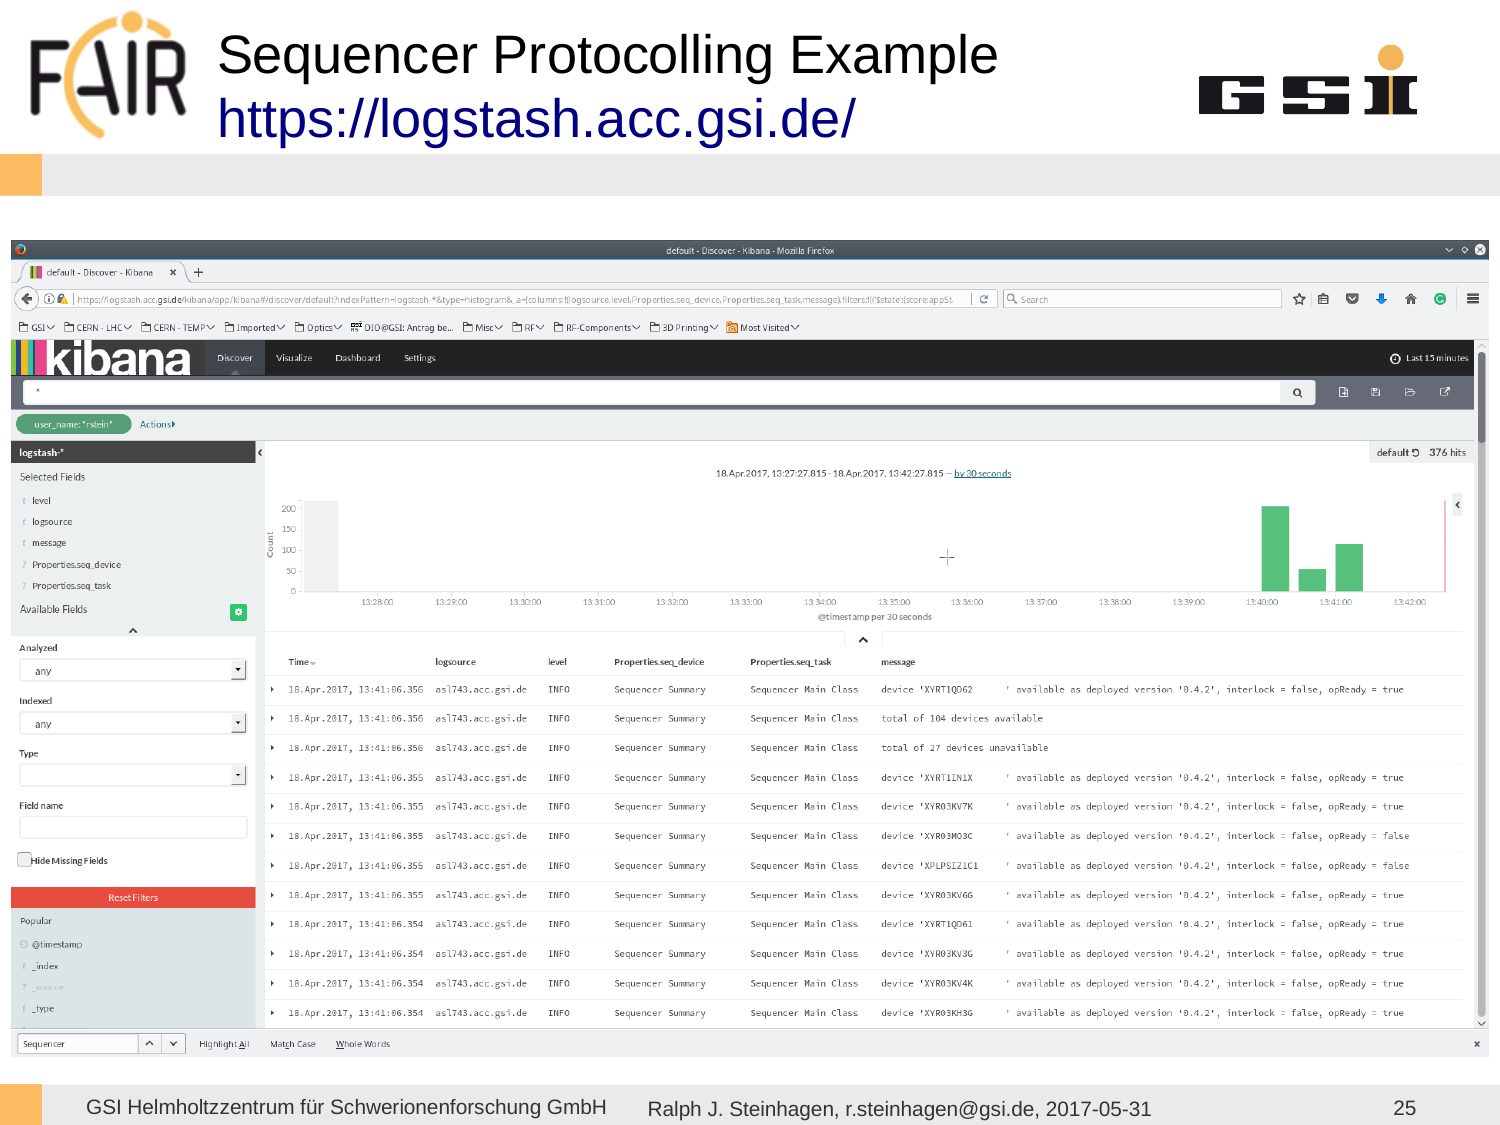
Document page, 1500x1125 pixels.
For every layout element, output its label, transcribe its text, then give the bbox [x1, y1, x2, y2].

picture [30, 9, 187, 141]
title Sequencer Protocolling Example https://logstash.acc.gsi.de/ [217, 18, 1180, 150]
picture [11, 240, 1489, 1057]
picture [1197, 42, 1419, 117]
